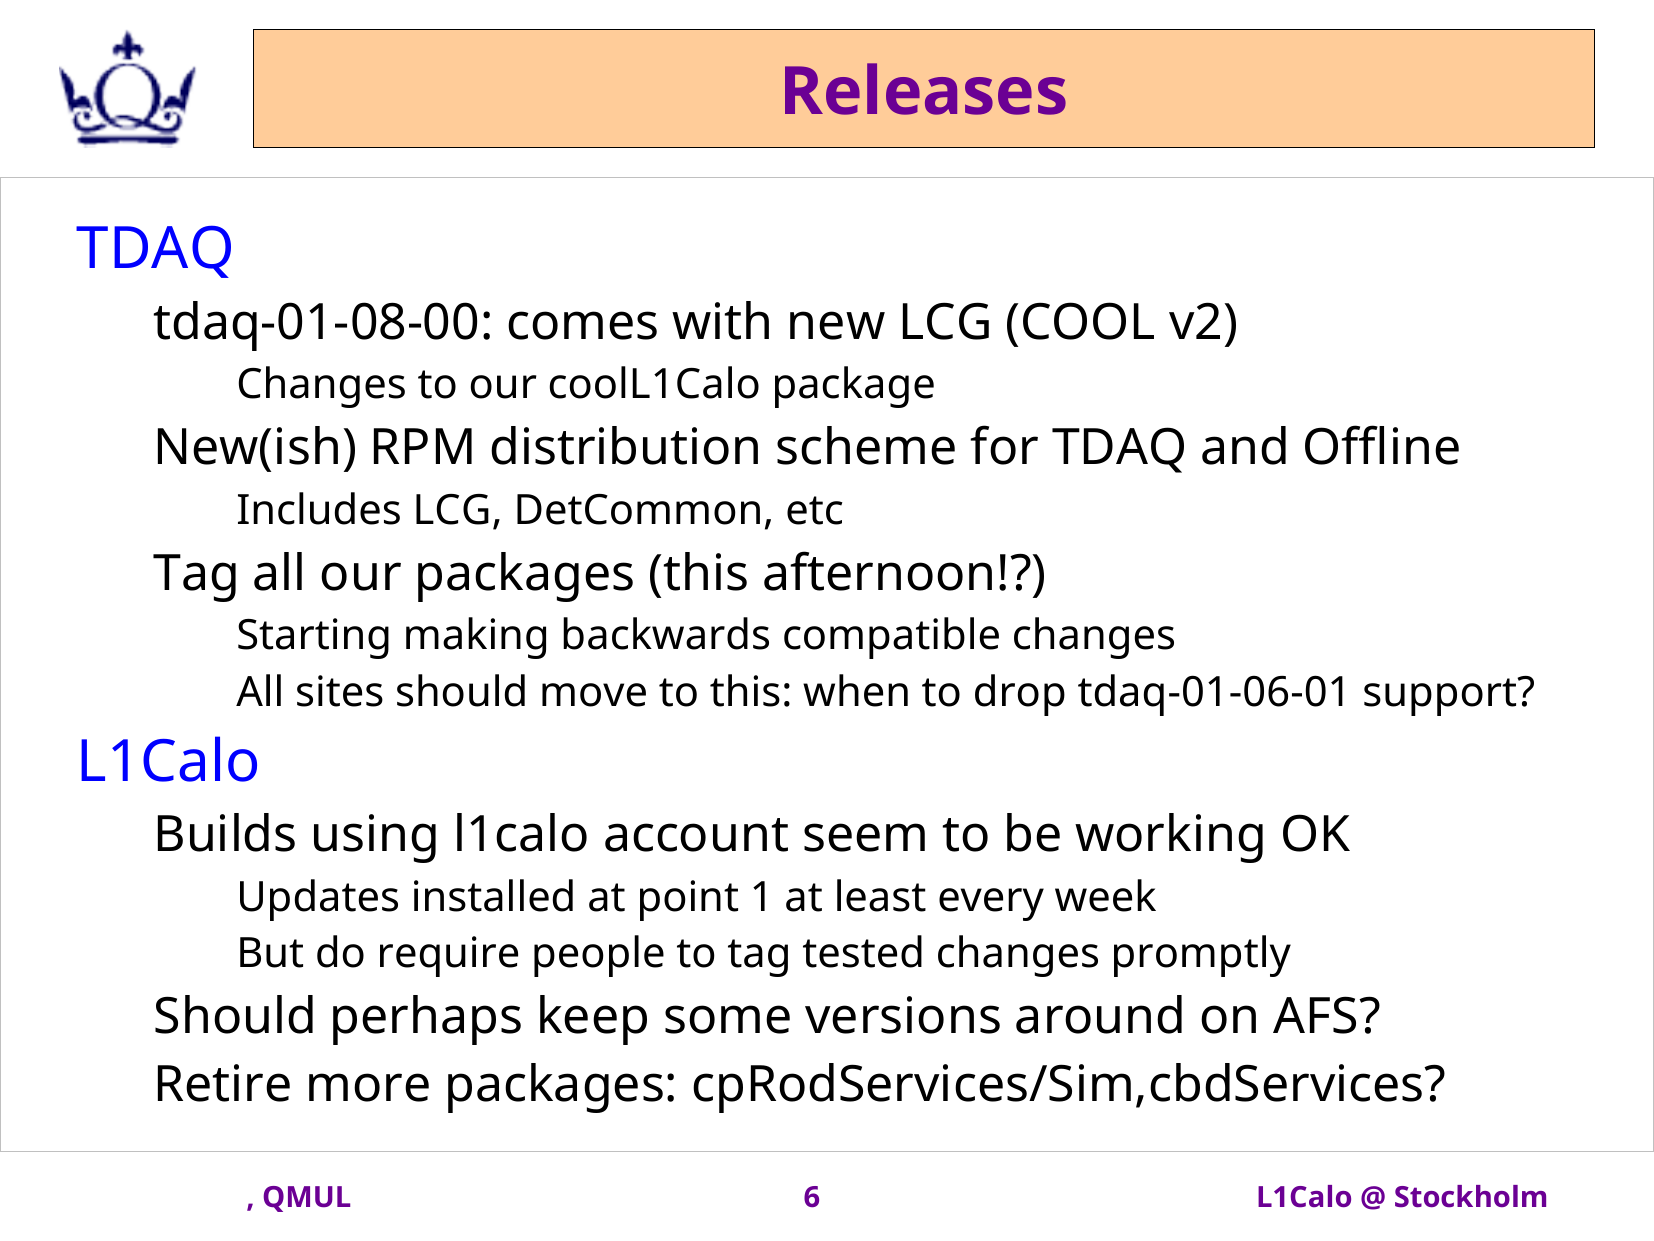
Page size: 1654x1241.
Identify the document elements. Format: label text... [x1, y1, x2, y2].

title Releases [253, 29, 1595, 148]
picture [59, 29, 200, 148]
list TDAQ tdaq-01-08-00: comes with new LCG (COOL v2) Changes to our coolL1Calo package New(ish) RPM distribution scheme for TDAQ and Offline Includes LCG, DetCommon, etc Tag all our packages (this afternoon!?) Starting making backwards compatible changes All sites should move to this: when to drop tdaq-01-06-01 support? L1Calo Builds using l1calo account seem to be working OK Updates installed at point 1 at least every week But do require people to tag tested changes promptly Should perhaps keep some versions around on AFS? Retire more packages: cpRodServices/Sim,cbdServices? [59, 206, 1603, 1140]
